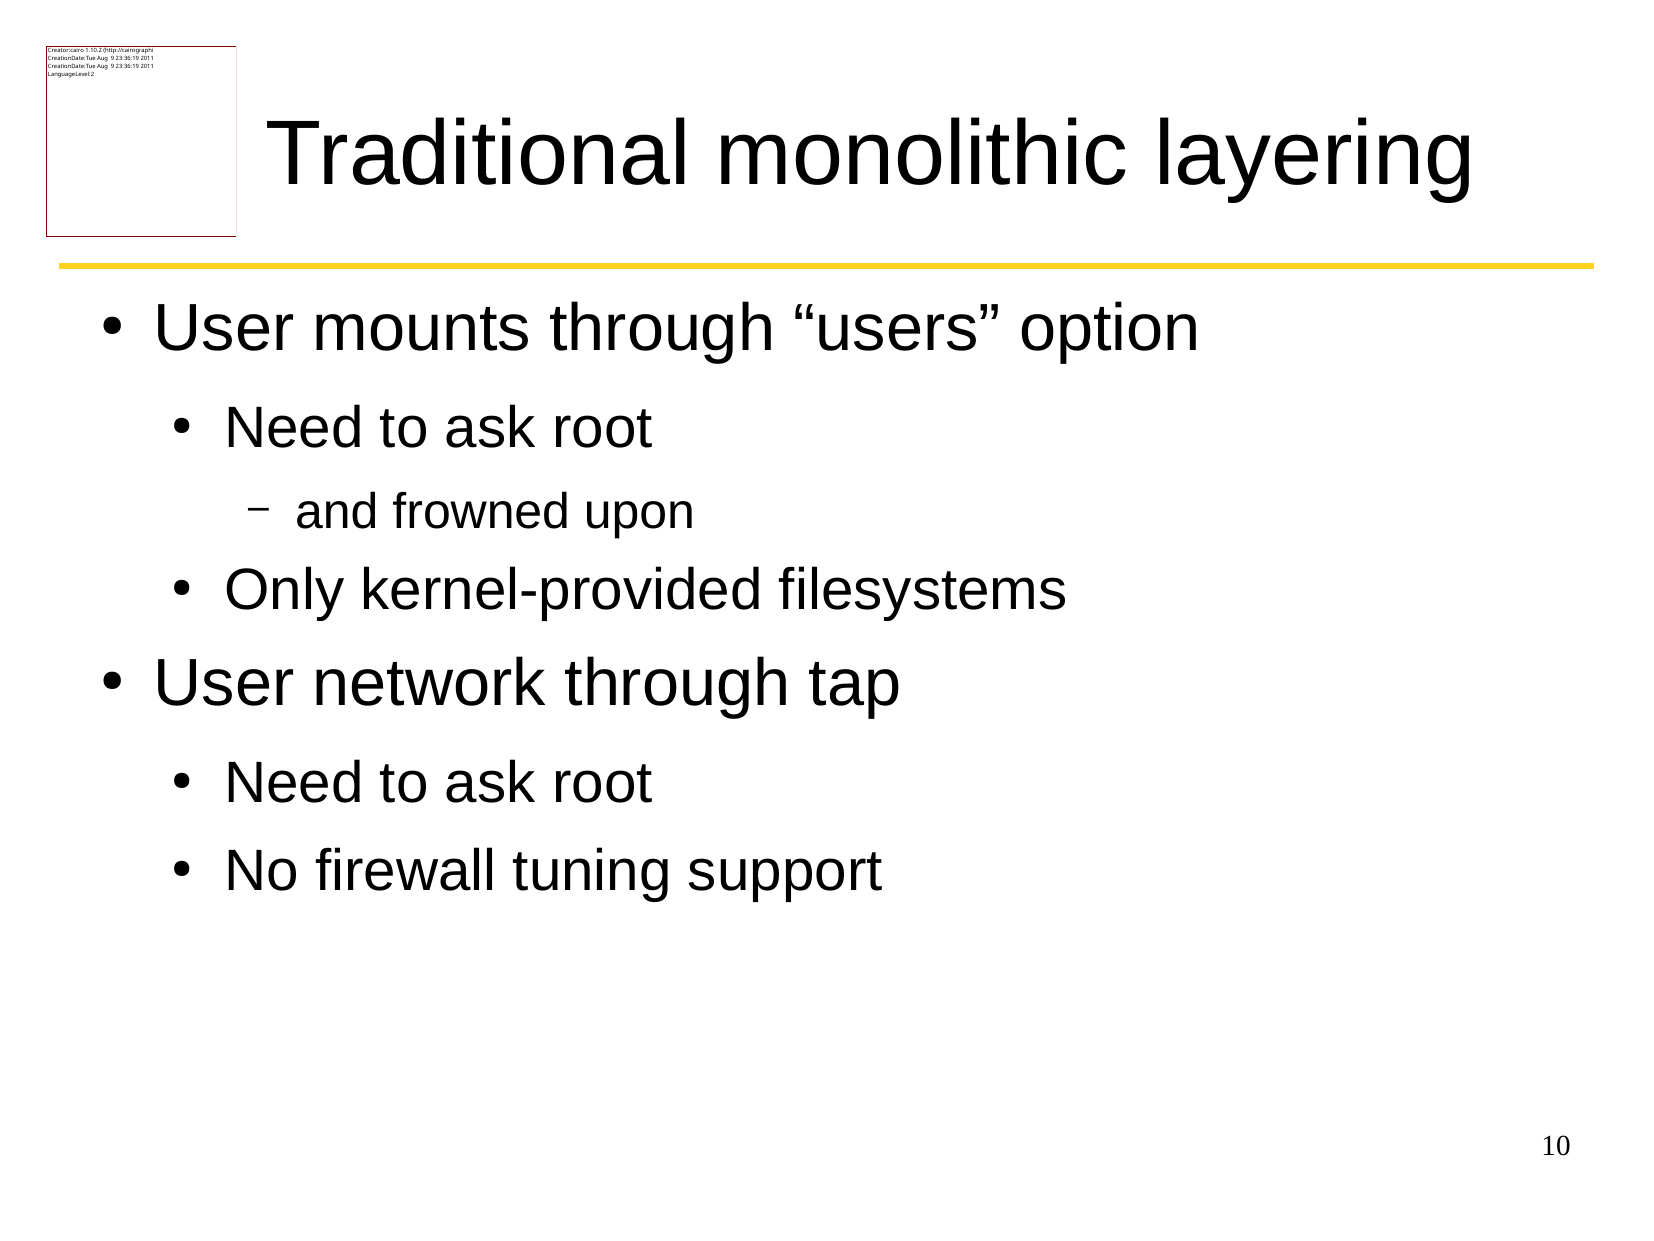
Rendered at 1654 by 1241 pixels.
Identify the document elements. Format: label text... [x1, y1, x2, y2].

title Traditional monolithic layering [265, 49, 1571, 257]
list User mounts through “users” option Need to ask root and frowned upon Only kernel-provided filesystems User network through tap Need to ask root No firewall tuning support [82, 290, 1571, 1109]
